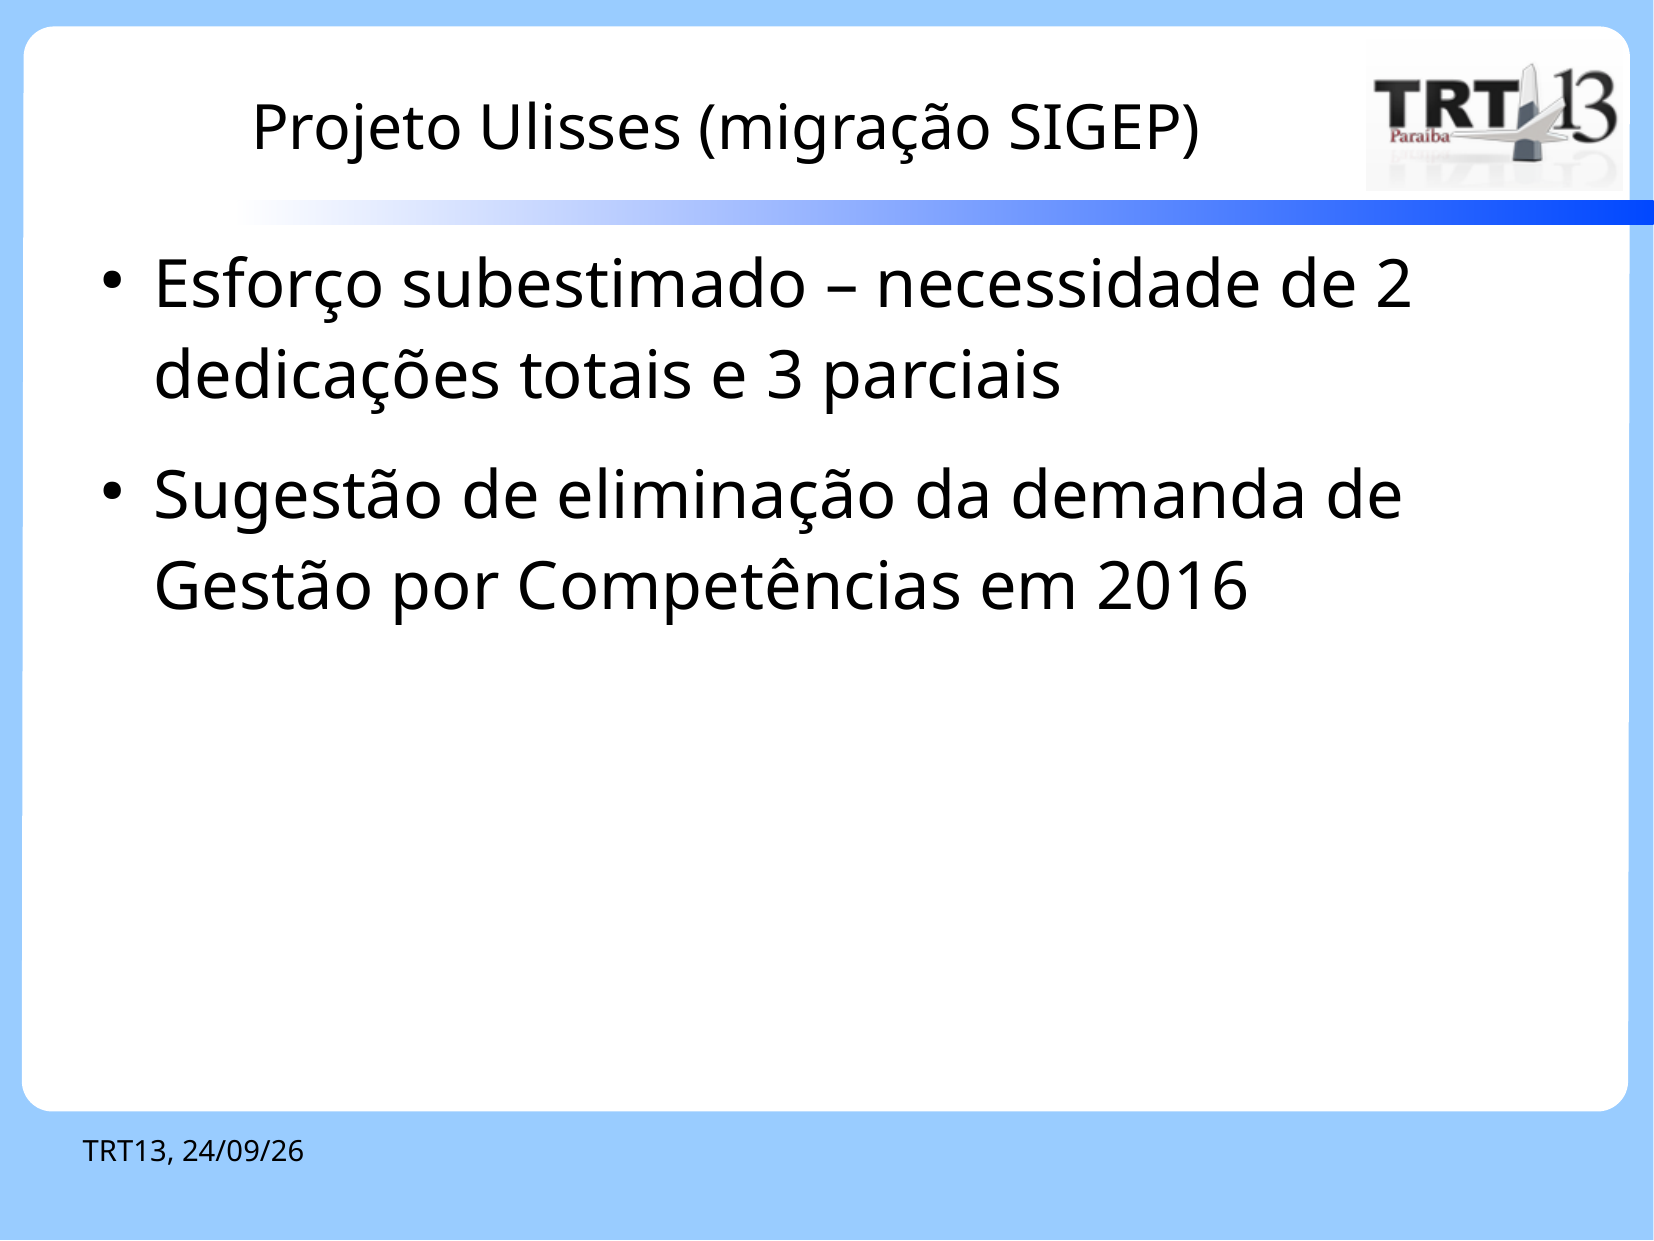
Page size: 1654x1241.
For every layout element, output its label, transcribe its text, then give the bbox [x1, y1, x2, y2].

title Projeto Ulisses (migração SIGEP) [82, 49, 1371, 201]
picture [1366, 39, 1623, 191]
list Esforço subestimado – necessidade de 2 dedicações totais e 3 parciais Sugestão de eliminação da demanda de Gestão por Competências em 2016 [82, 236, 1571, 1055]
